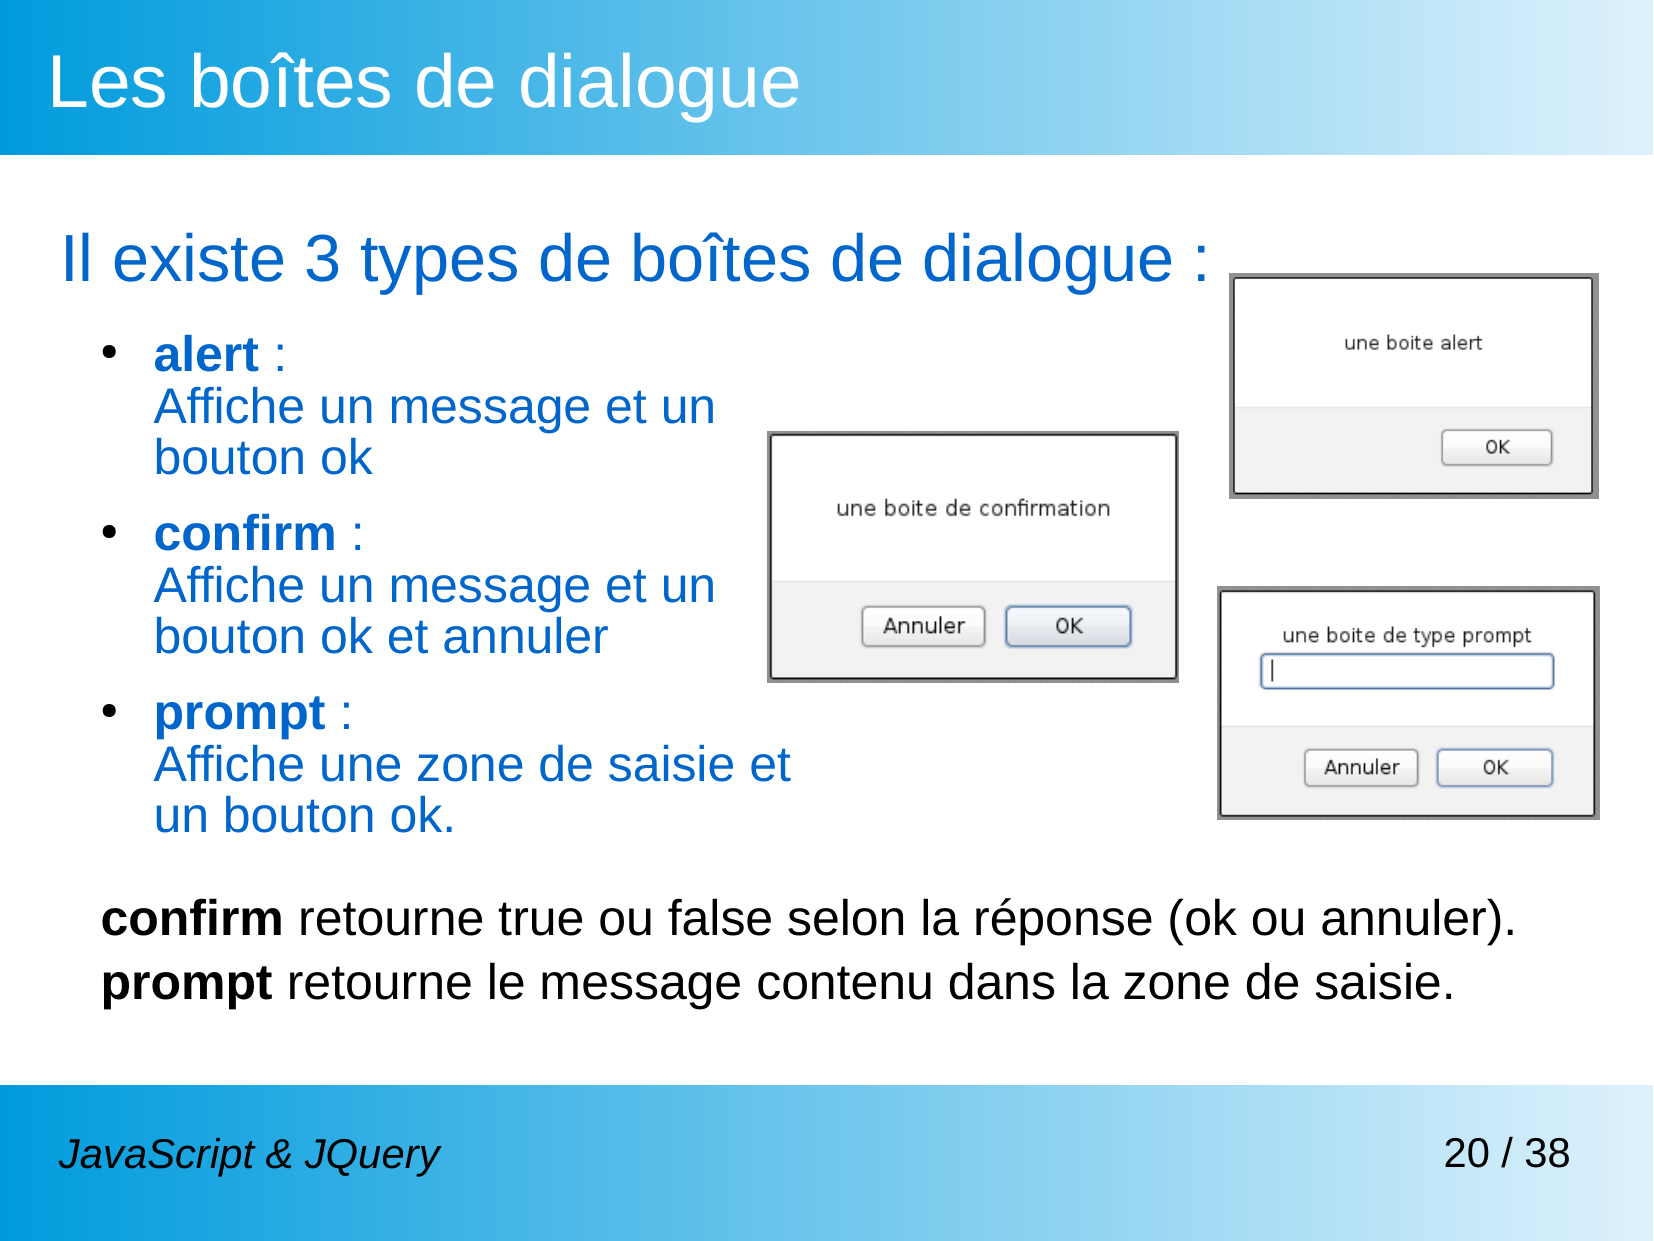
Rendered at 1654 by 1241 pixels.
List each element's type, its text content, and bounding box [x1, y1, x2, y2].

list alert : Affiche un message et un bouton ok confirm : Affiche un message et un bouton ok et annuler prompt : Affiche une zone de saisie et un bouton ok. [82, 329, 809, 820]
picture [1229, 273, 1599, 499]
picture [1217, 586, 1600, 820]
text_box confirm retourne true ou false selon la réponse (ok ou annuler). prompt retourne le message contenu dans la zone de saisie. [100, 894, 1565, 1010]
title Les boîtes de dialogue [47, 28, 1536, 134]
text_box Il existe 3 types de boîtes de dialogue : [60, 225, 1223, 311]
picture [767, 431, 1179, 683]
